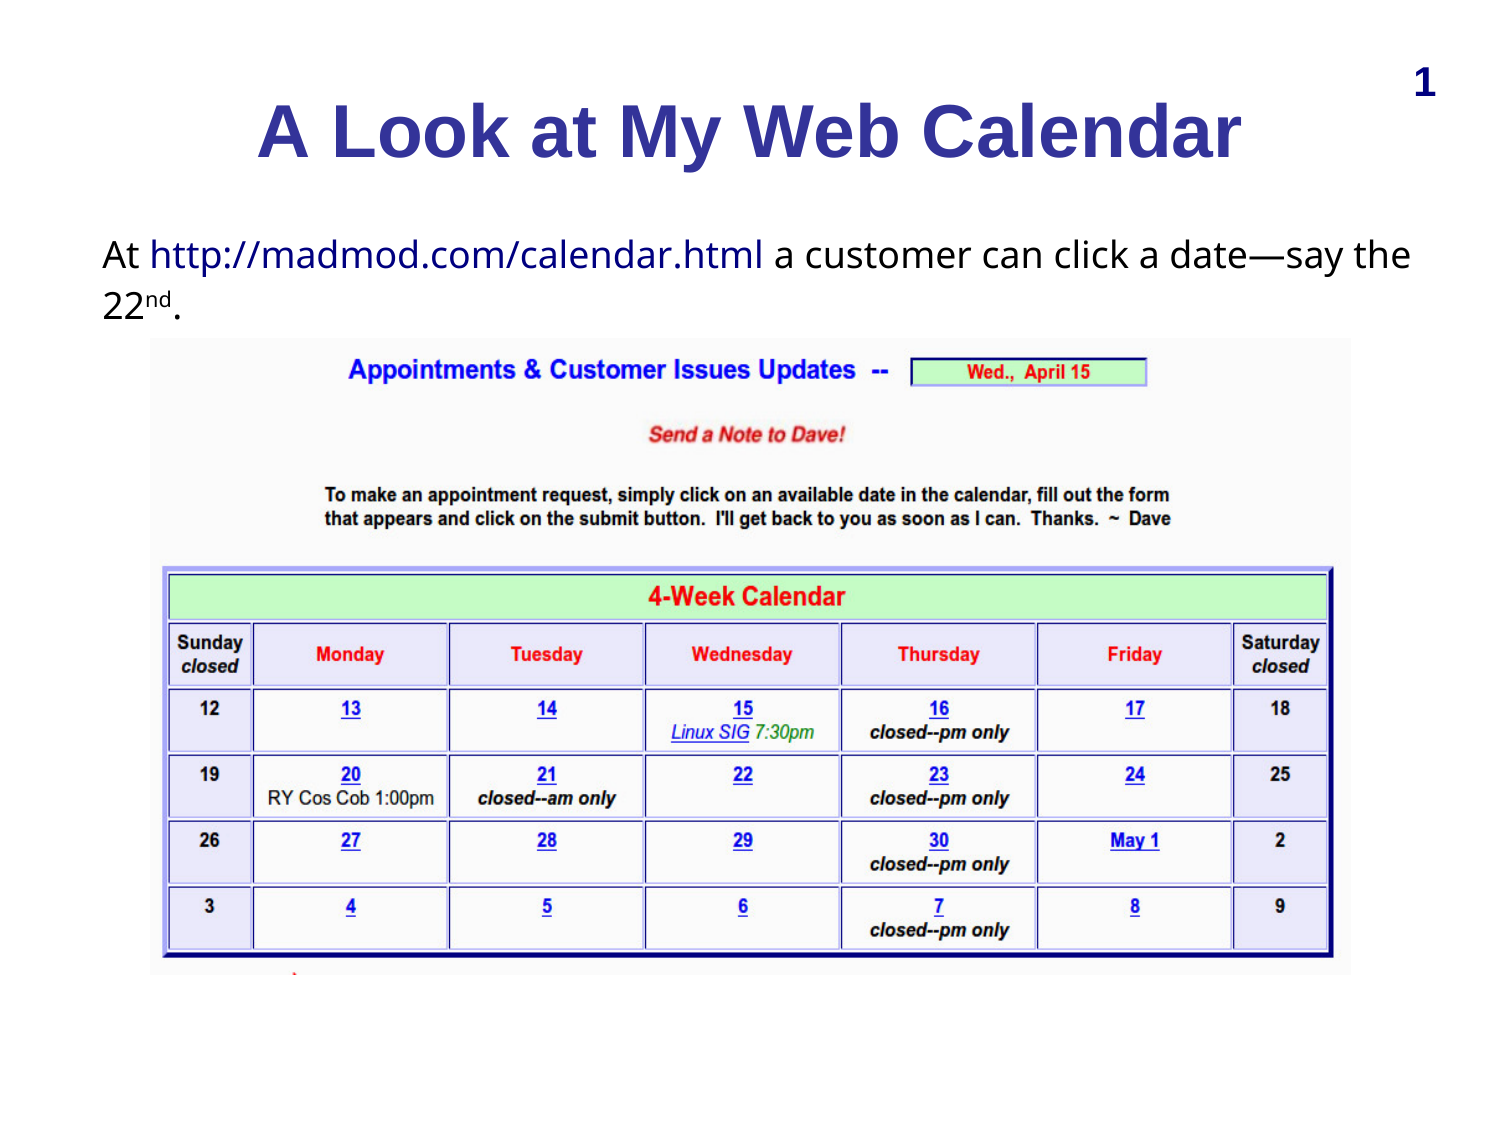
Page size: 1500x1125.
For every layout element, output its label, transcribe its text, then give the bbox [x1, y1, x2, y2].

list At http://madmod.com/calendar.html a customer can click a date—say the 22nd. [31, 220, 1457, 279]
title A Look at My Web Calendar [75, 75, 1426, 188]
text_box 1 [1387, 47, 1463, 113]
picture [150, 338, 1351, 976]
